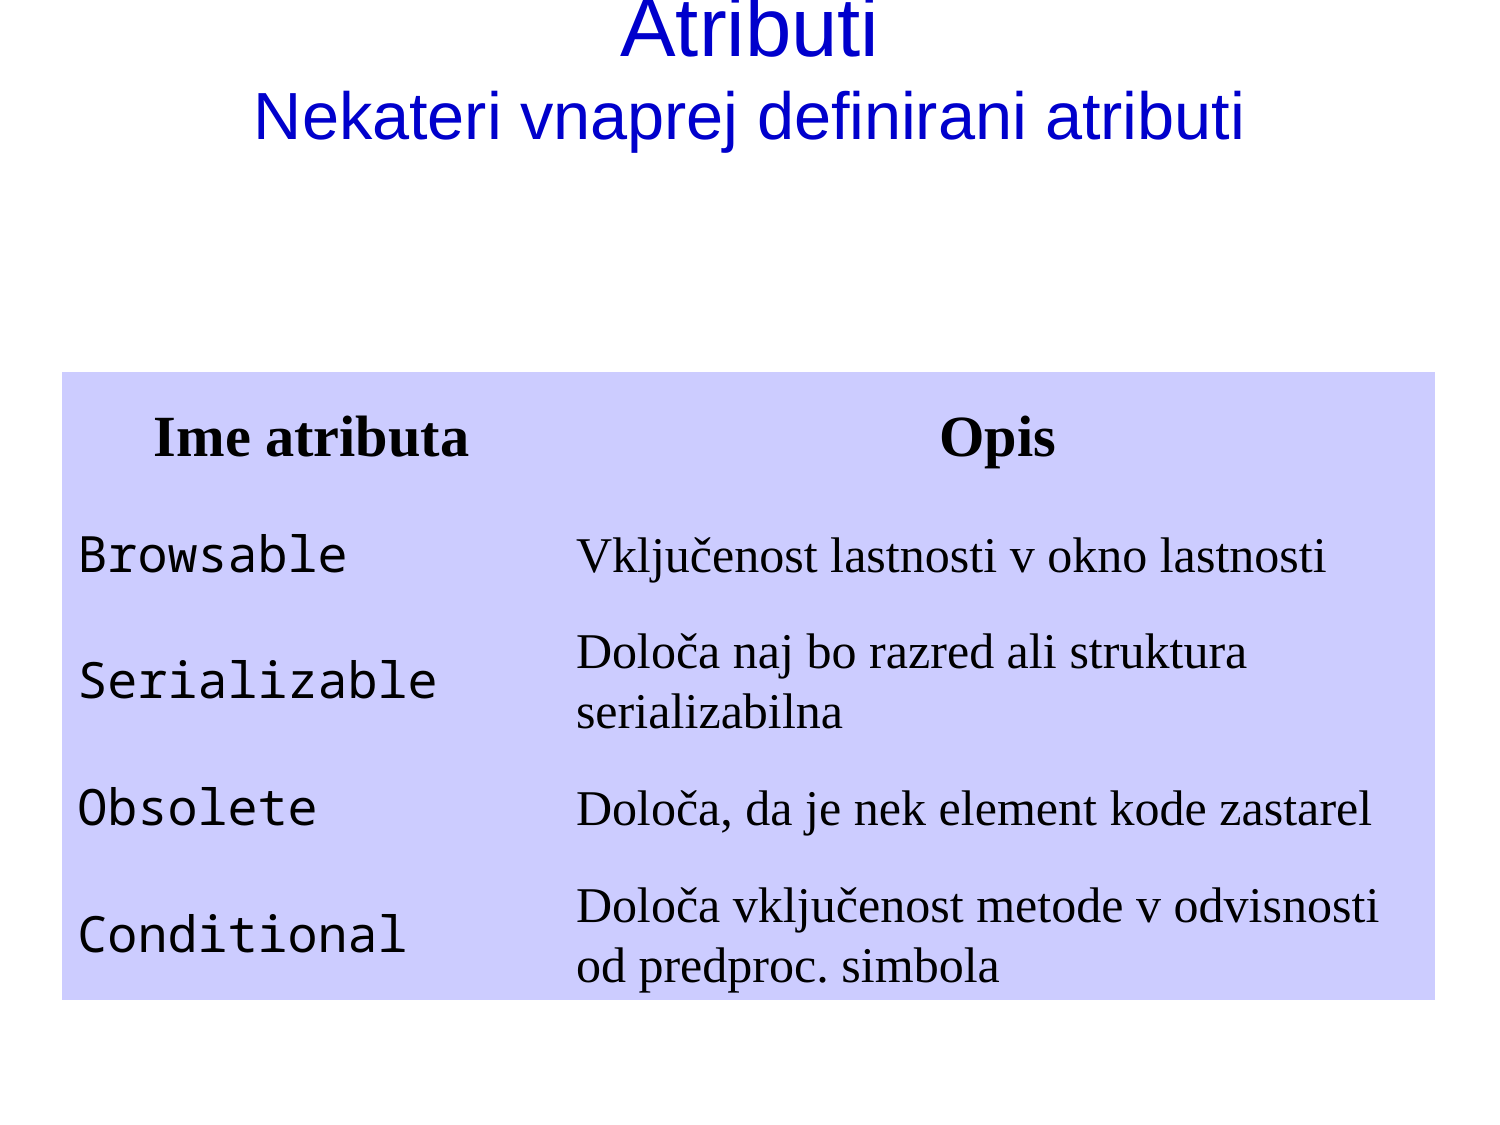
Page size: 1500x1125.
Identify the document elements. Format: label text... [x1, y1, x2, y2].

table_cell Browsable [62, 494, 561, 611]
table_cell Določa, da je nek element kode zastarel [561, 747, 1435, 864]
title Atributi Nekateri vnaprej definirani atributi [0, 0, 1500, 161]
table_cell Določa vključenost metode v odvisnosti od predproc. simbola [561, 864, 1435, 1000]
table_header Ime atributa [62, 372, 561, 494]
table_cell Določa naj bo razred ali struktura serializabilna [561, 611, 1435, 747]
table_cell Conditional [62, 864, 561, 1000]
table_cell Serializable [62, 611, 561, 747]
table_cell Obsolete [62, 747, 561, 864]
table_header Opis [561, 372, 1435, 494]
table_cell Vključenost lastnosti v okno lastnosti [561, 494, 1435, 611]
